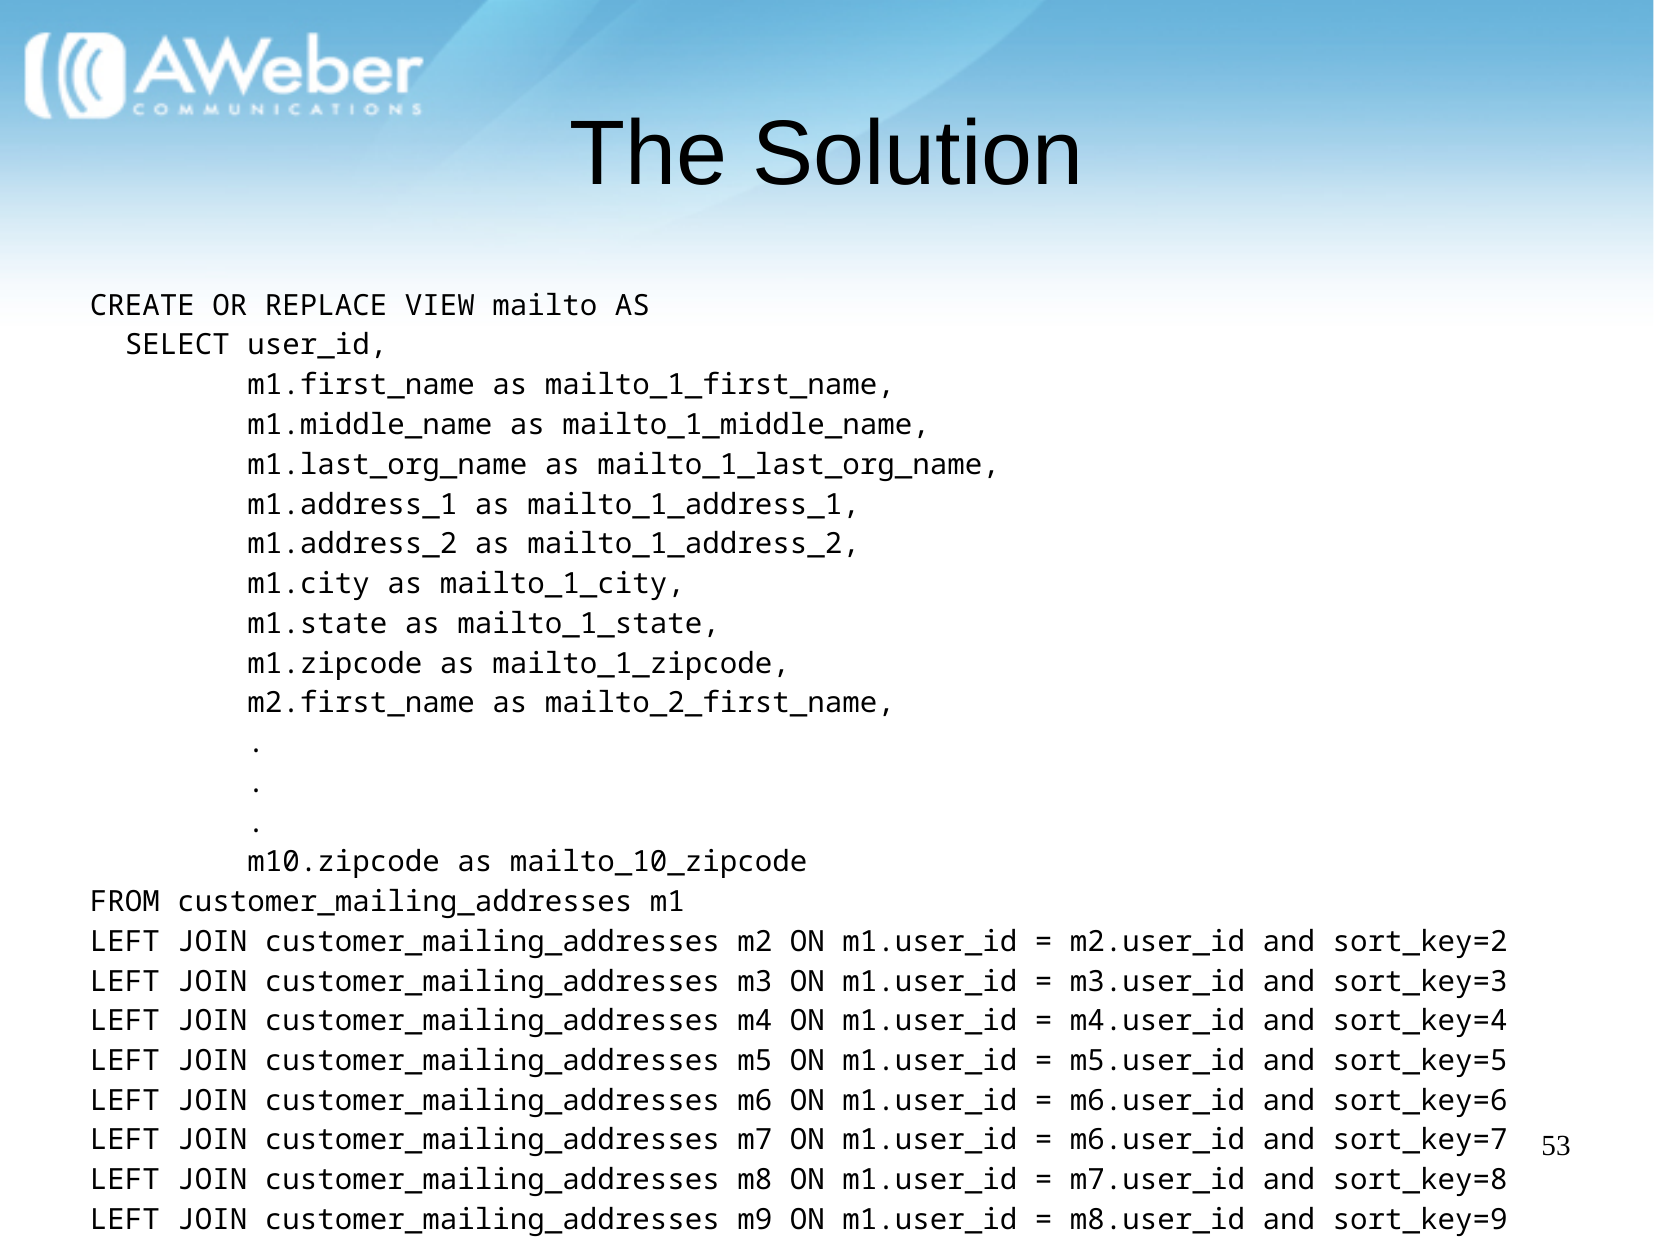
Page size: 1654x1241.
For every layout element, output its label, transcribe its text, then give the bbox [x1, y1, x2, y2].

picture [0, 0, 1654, 376]
title The Solution [82, 49, 1571, 257]
text_box CREATE OR REPLACE VIEW mailto AS SELECT user_id, m1.first_name as mailto_1_first_name, m1.middle_name as mailto_1_middle_name, m1.last_org_name as mailto_1_last_org_name, m1.address_1 as mailto_1_address_1, m1.address_2 as mailto_1_address_2, m1.city as mailto_1_city, m1.state as mailto_1_state, m1.zipcode as mailto_1_zipcode, m2.first_name as mailto_2_first_name, . . . m10.zipcode as mailto_10_zipcode FROM customer_mailing_addresses m1 LEFT JOIN customer_mailing_addresses m2 ON m1.user_id = m2.user_id and sort_key=2 LEFT JOIN customer_mailing_addresses m3 ON m1.user_id = m3.user_id and sort_key=3 LEFT JOIN customer_mailing_addresses m4 ON m1.user_id = m4.user_id and sort_key=4 LEFT JOIN customer_mailing_addresses m5 ON m1.user_id = m5.user_id and sort_key=5 LEFT JOIN customer_mailing_addresses m6 ON m1.user_id = m6.user_id and sort_key=6 LEFT JOIN customer_mailing_addresses m7 ON m1.user_id = m6.user_id and sort_key=7 LEFT JOIN customer_mailing_addresses m8 ON m1.user_id = m7.user_id and sort_key=8 LEFT JOIN customer_mailing_addresses m9 ON m1.user_id = m8.user_id and sort_key=9 LEFT JOIN customer_mailing_addresses m10 ON m1.user_id=m10.user_id and sort_key=10 WHERE m1.sort_key=1 UNION SELECT * FROM mailto_addresses_orig WHERE NOT is_migrated or is_migrated is null; [75, 276, 1550, 1169]
